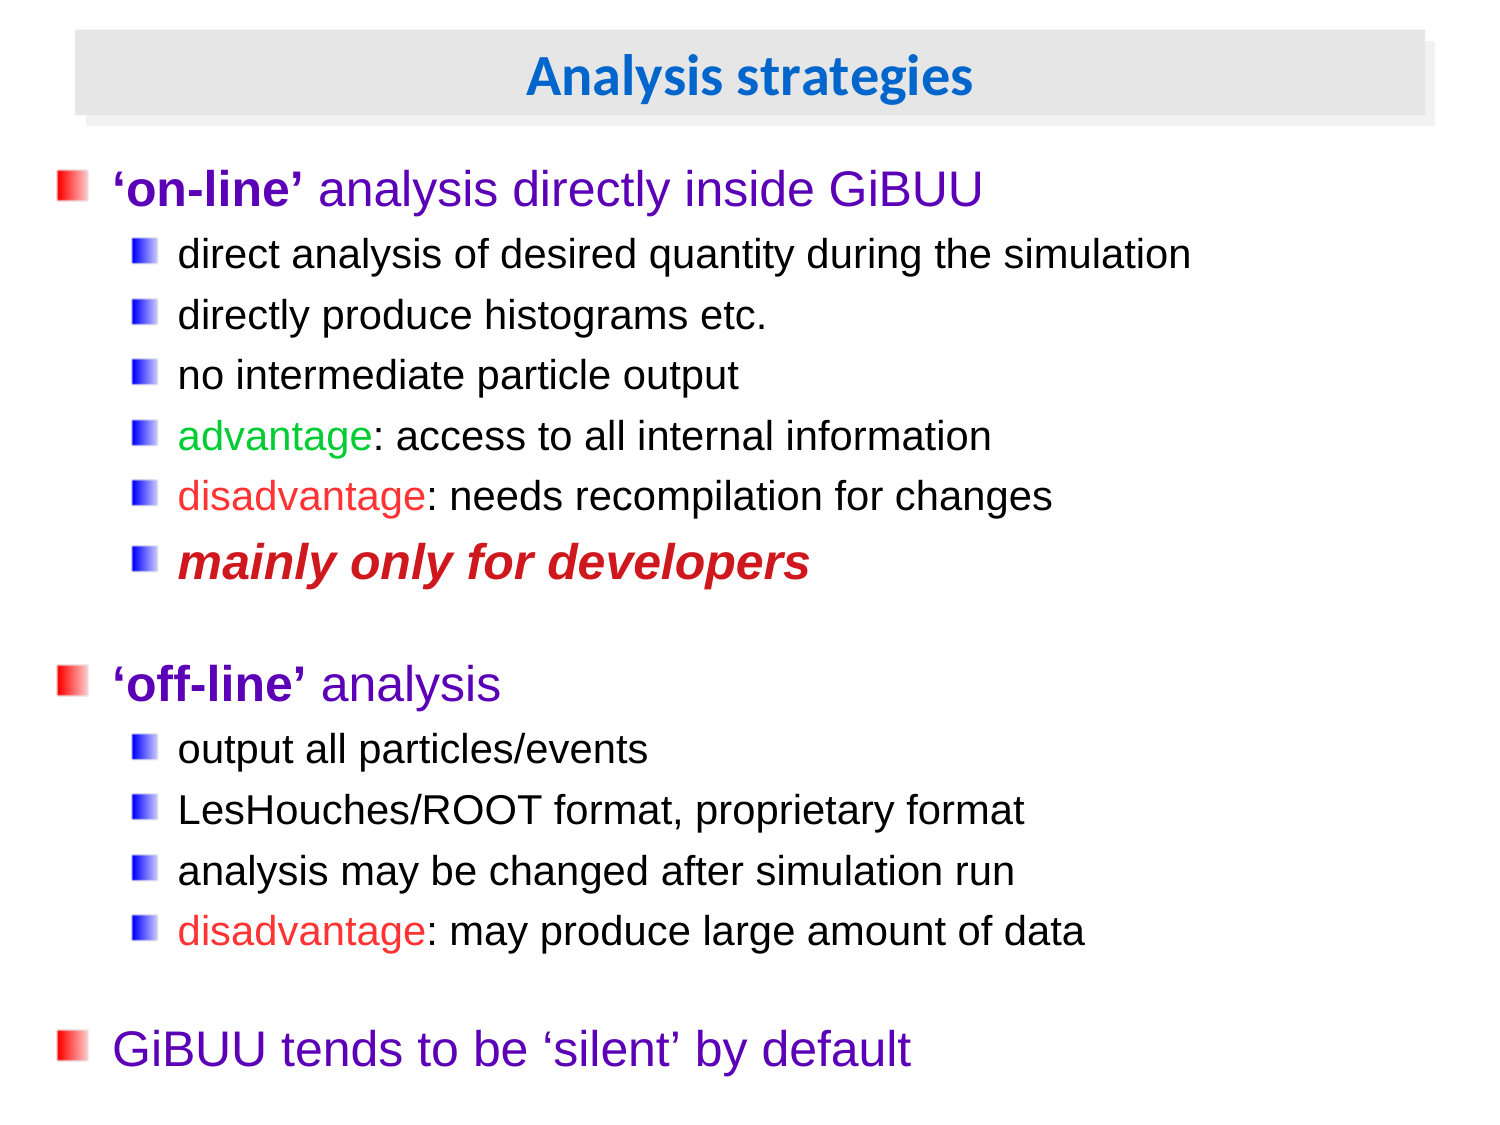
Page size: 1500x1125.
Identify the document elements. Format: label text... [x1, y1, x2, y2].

title Analysis strategies [75, 29, 1426, 116]
list ‘on-line’ analysis directly inside GiBUU direct analysis of desired quantity during the simulation directly produce histograms etc. no intermediate particle output advantage: access to all internal information disadvantage: needs recompilation for changes mainly only for developers ‘off-line’ analysis output all particles/events LesHouches/ROOT format, proprietary format analysis may be changed after simulation run disadvantage: may produce large amount of data GiBUU tends to be ‘silent’ by default [41, 148, 1459, 1093]
